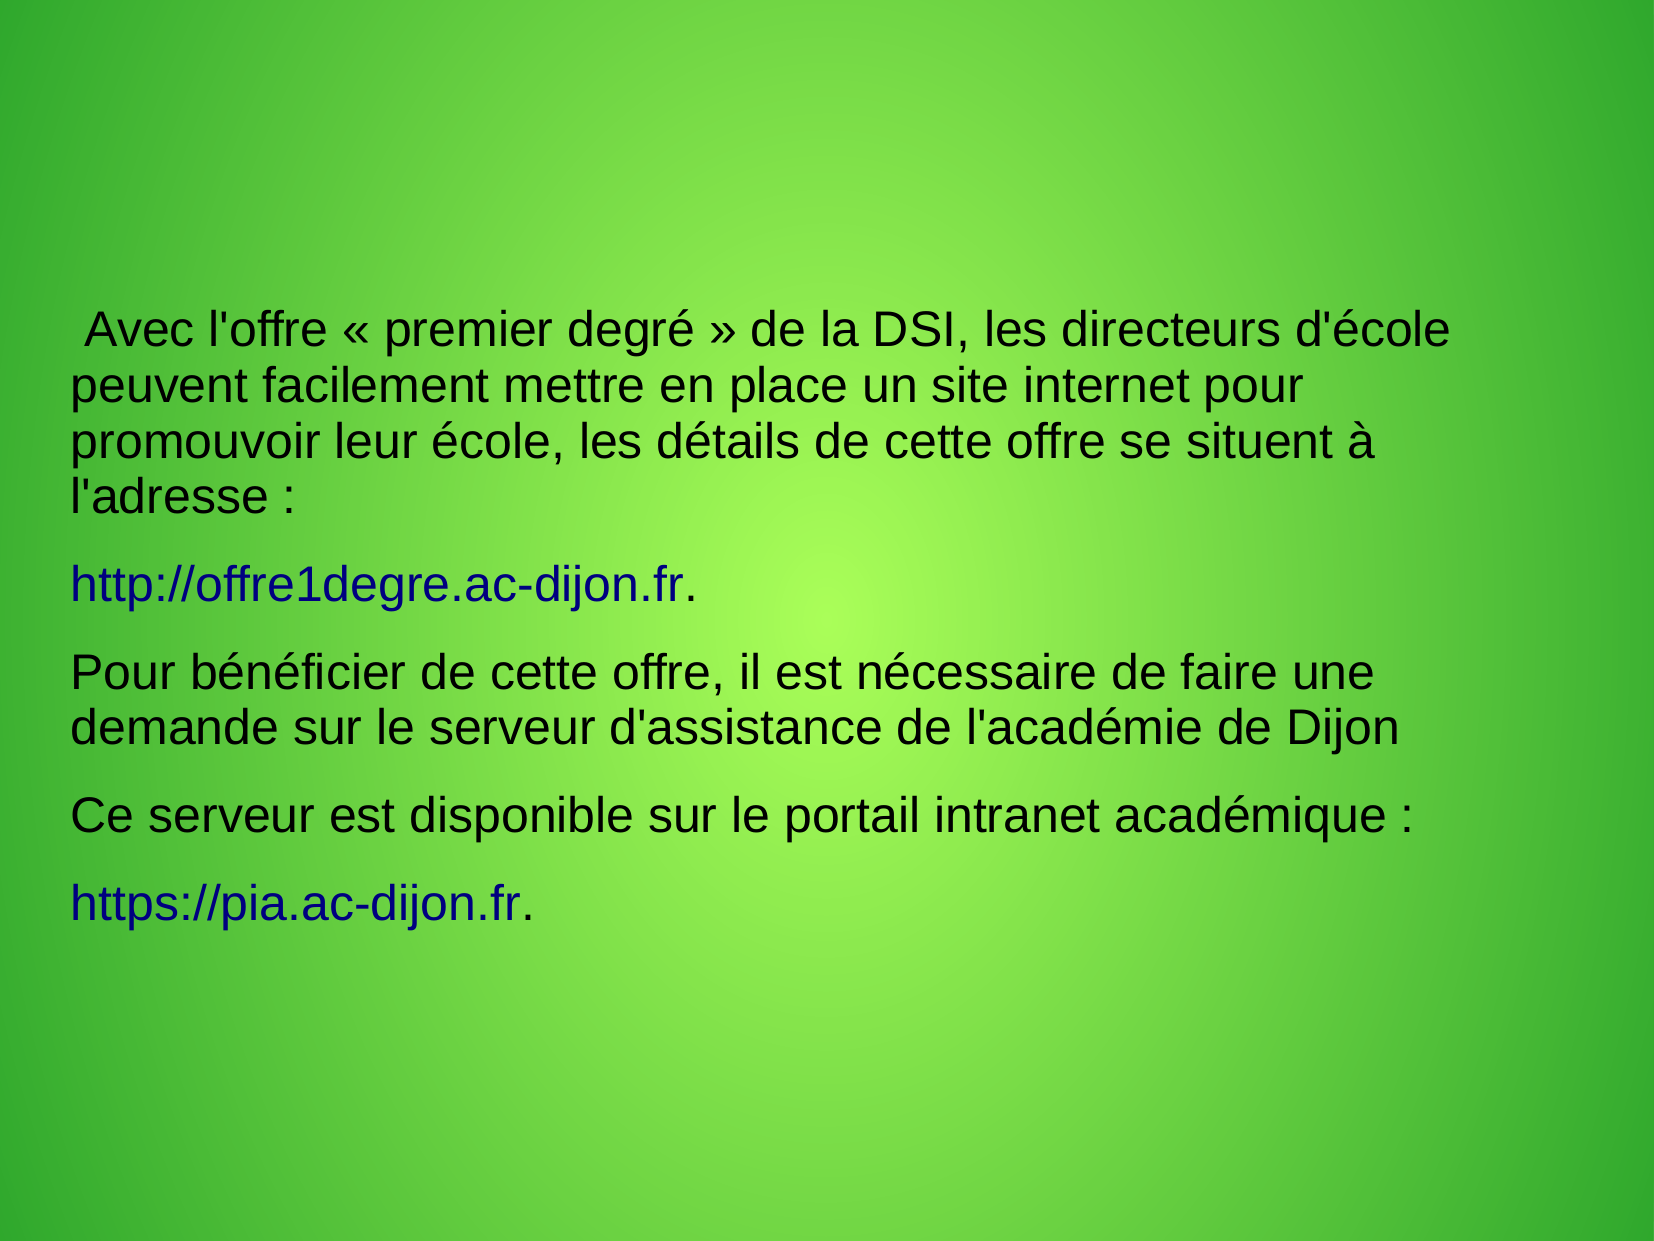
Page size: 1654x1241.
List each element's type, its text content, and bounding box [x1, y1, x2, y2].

list Avec l'offre « premier degré » de la DSI, les directeurs d'école peuvent facilement mettre en place un site internet pour promouvoir leur école, les détails de cette offre se situent à l'adresse : http://offre1degre.ac-dijon.fr. Pour bénéficier de cette offre, il est nécessaire de faire une demande sur le serveur d'assistance de l'académie de Dijon Ce serveur est disponible sur le portail intranet académique : https://pia.ac-dijon.fr. [70, 188, 1560, 969]
